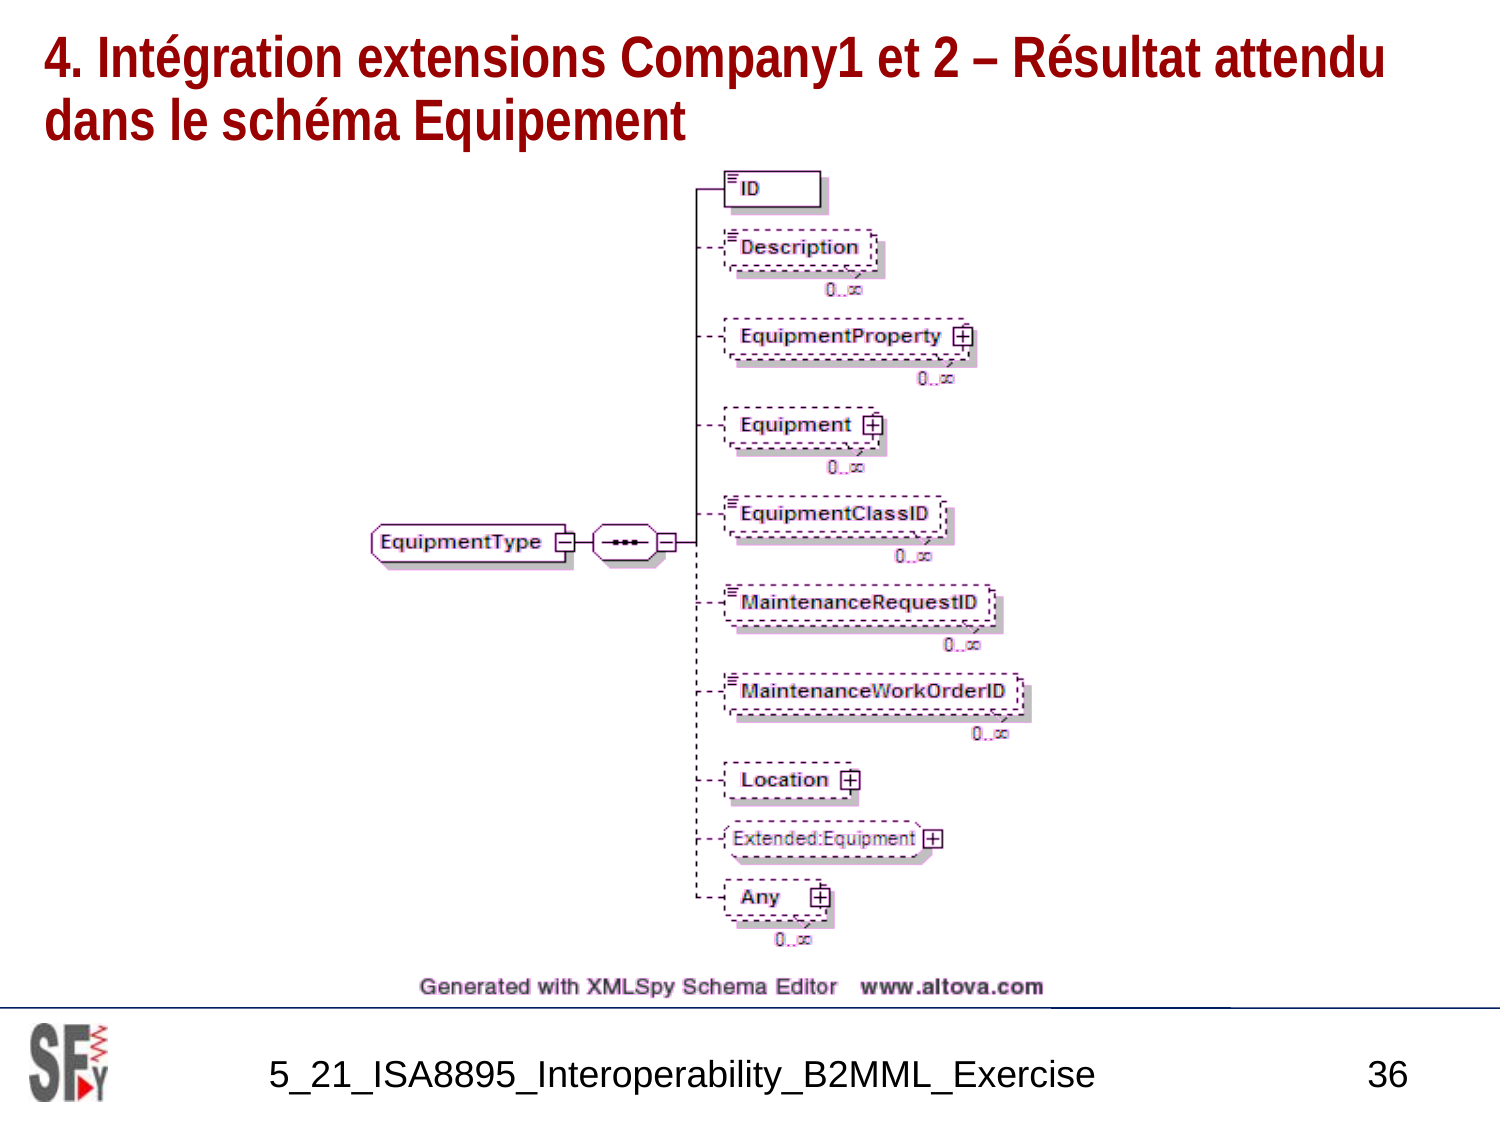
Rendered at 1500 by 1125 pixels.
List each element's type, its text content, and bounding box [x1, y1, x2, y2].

picture [29, 1023, 108, 1102]
title 4. Intégration extensions Company1 et 2 – Résultat attendu dans le schéma Equipement [29, 12, 1471, 138]
footer 5_21_ISA8895_Interoperability_B2MML_Exercise [253, 1034, 1336, 1103]
picture [362, 162, 1060, 1000]
slide_number <numéro> [1352, 1034, 1490, 1103]
